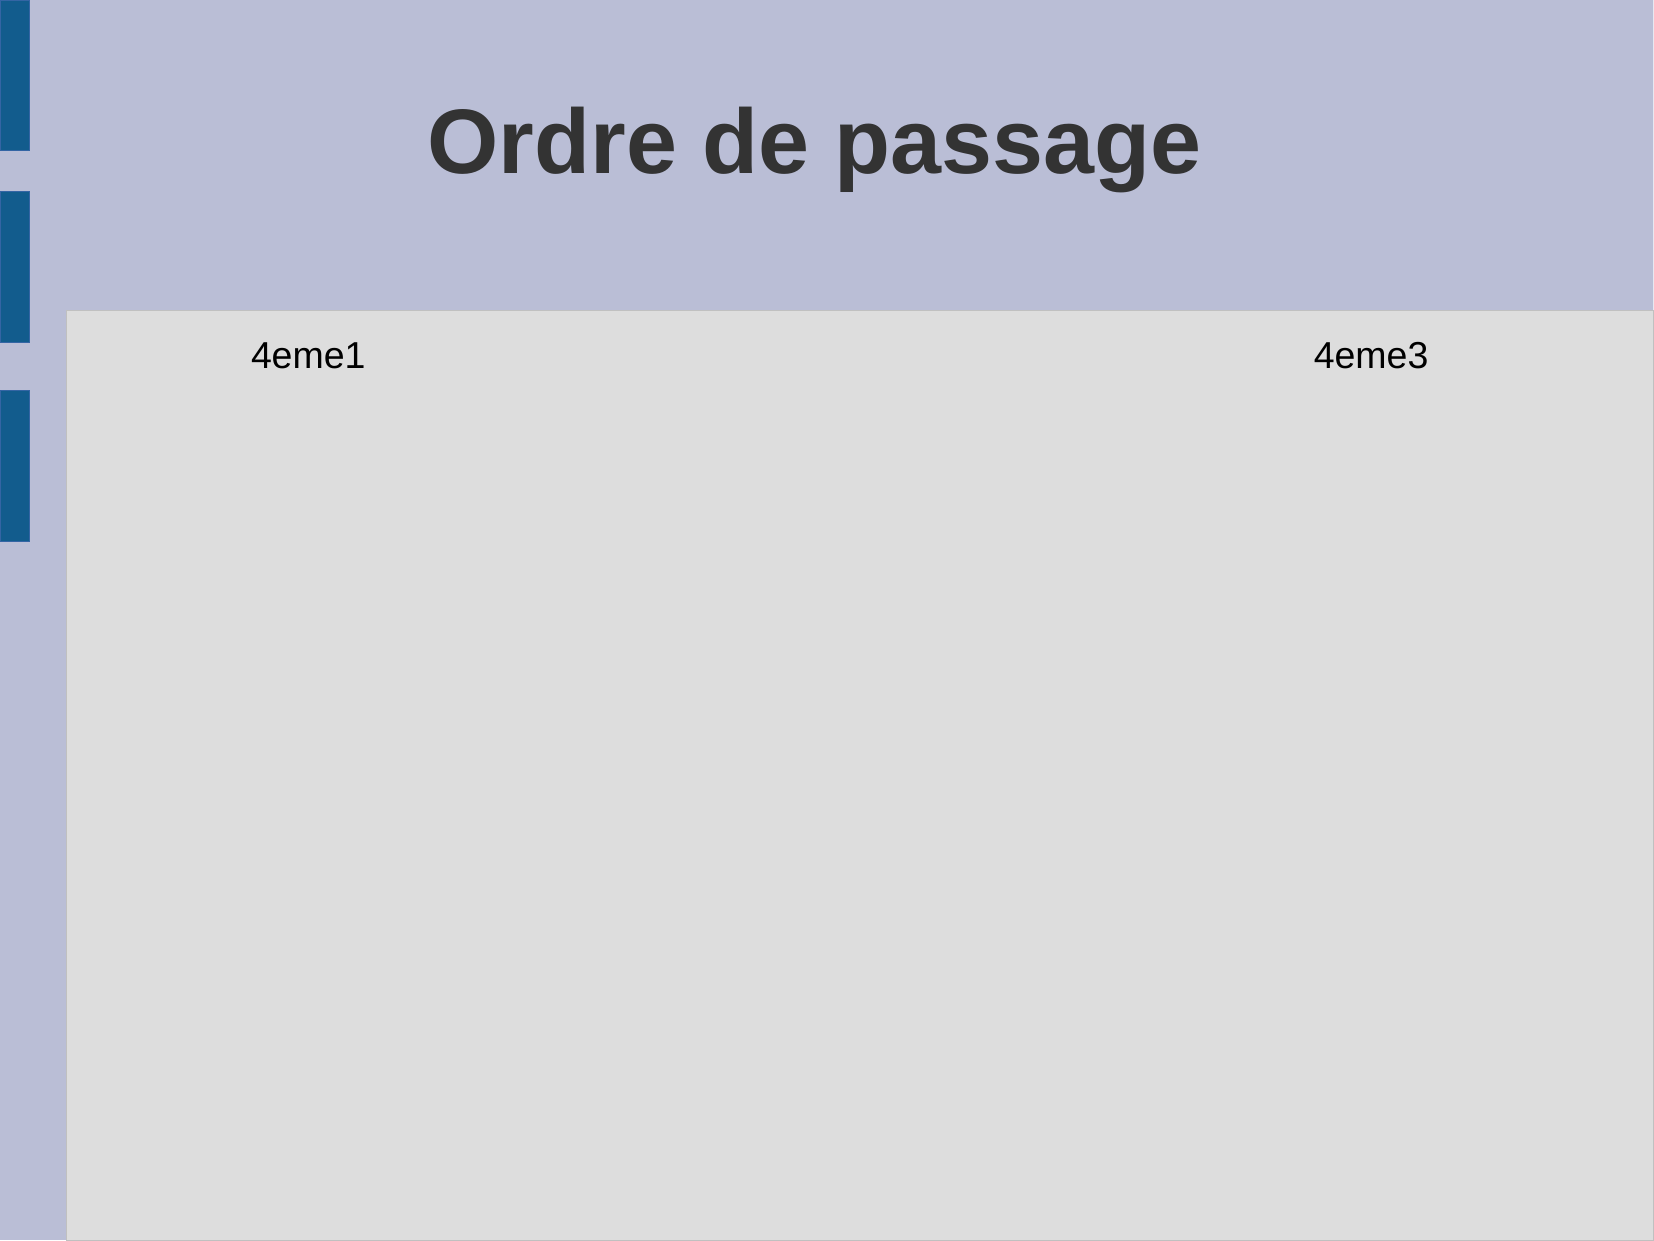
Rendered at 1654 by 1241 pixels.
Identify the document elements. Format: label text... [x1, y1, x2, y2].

text_box 4eme3 [1299, 327, 1506, 384]
text_box 4eme1 [236, 327, 443, 384]
title Ordre de passage [121, 37, 1534, 246]
